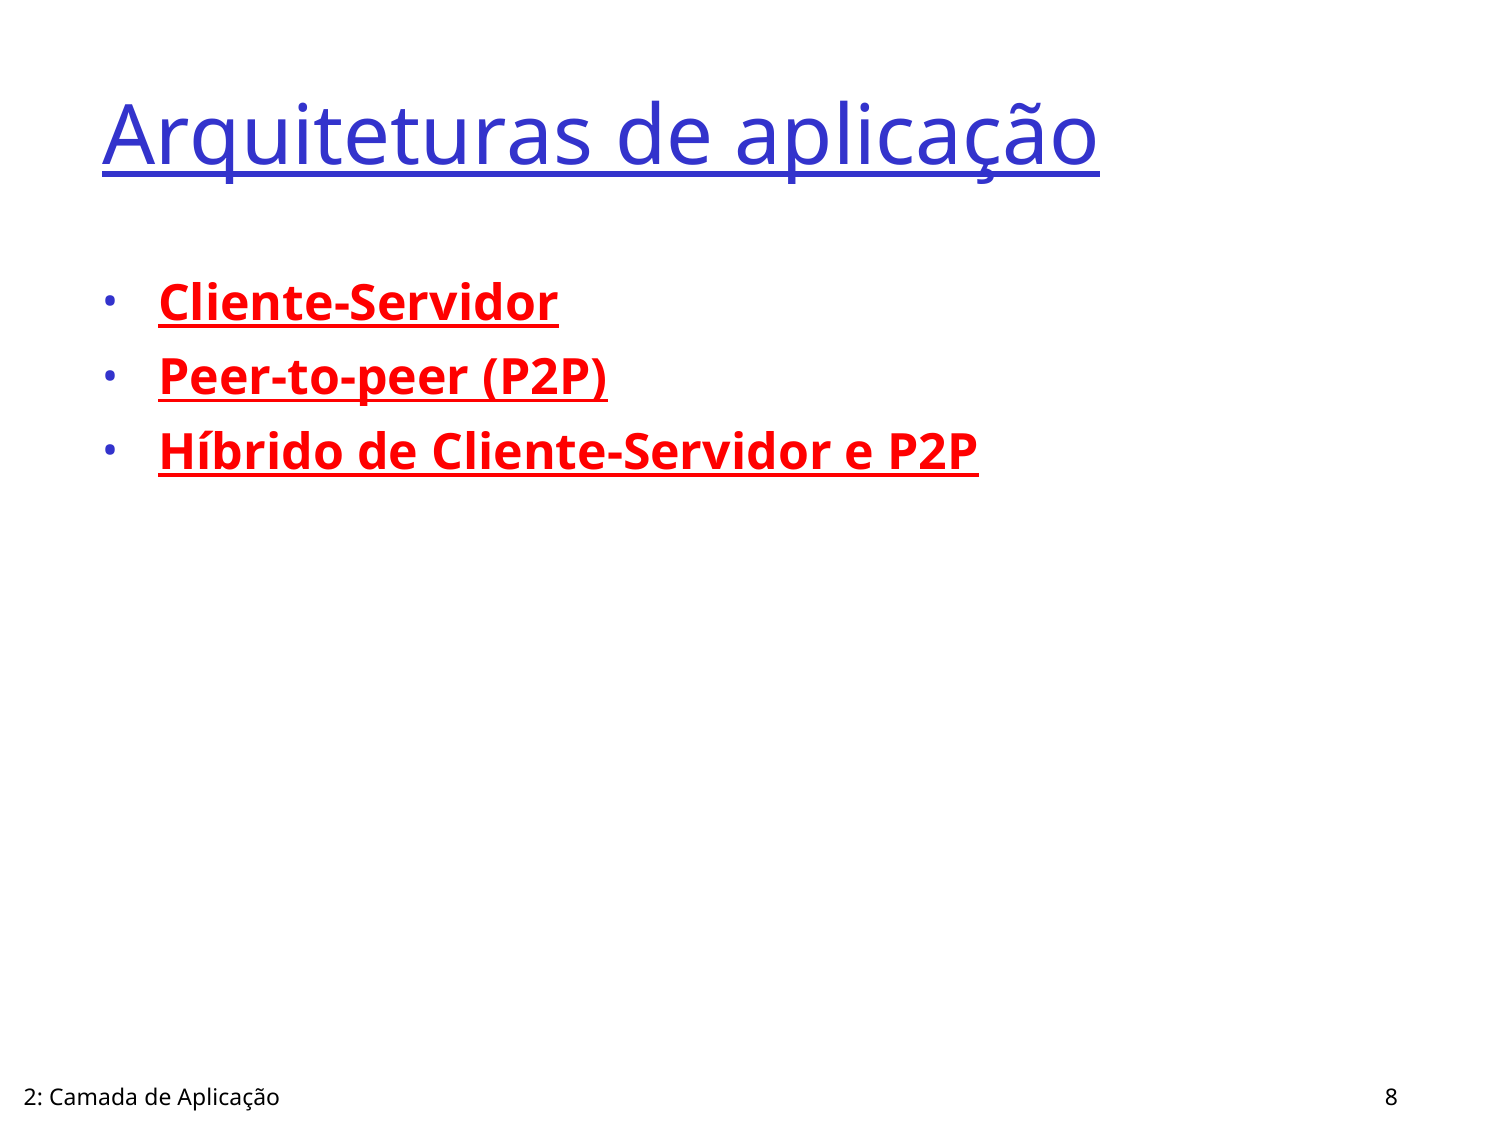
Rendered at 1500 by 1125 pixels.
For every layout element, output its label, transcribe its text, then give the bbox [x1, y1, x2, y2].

list Cliente-Servidor Peer-to-peer (P2P) Híbrido de Cliente-Servidor e P2P [87, 262, 1363, 1026]
title Arquiteturas de aplicação [87, 37, 1363, 225]
